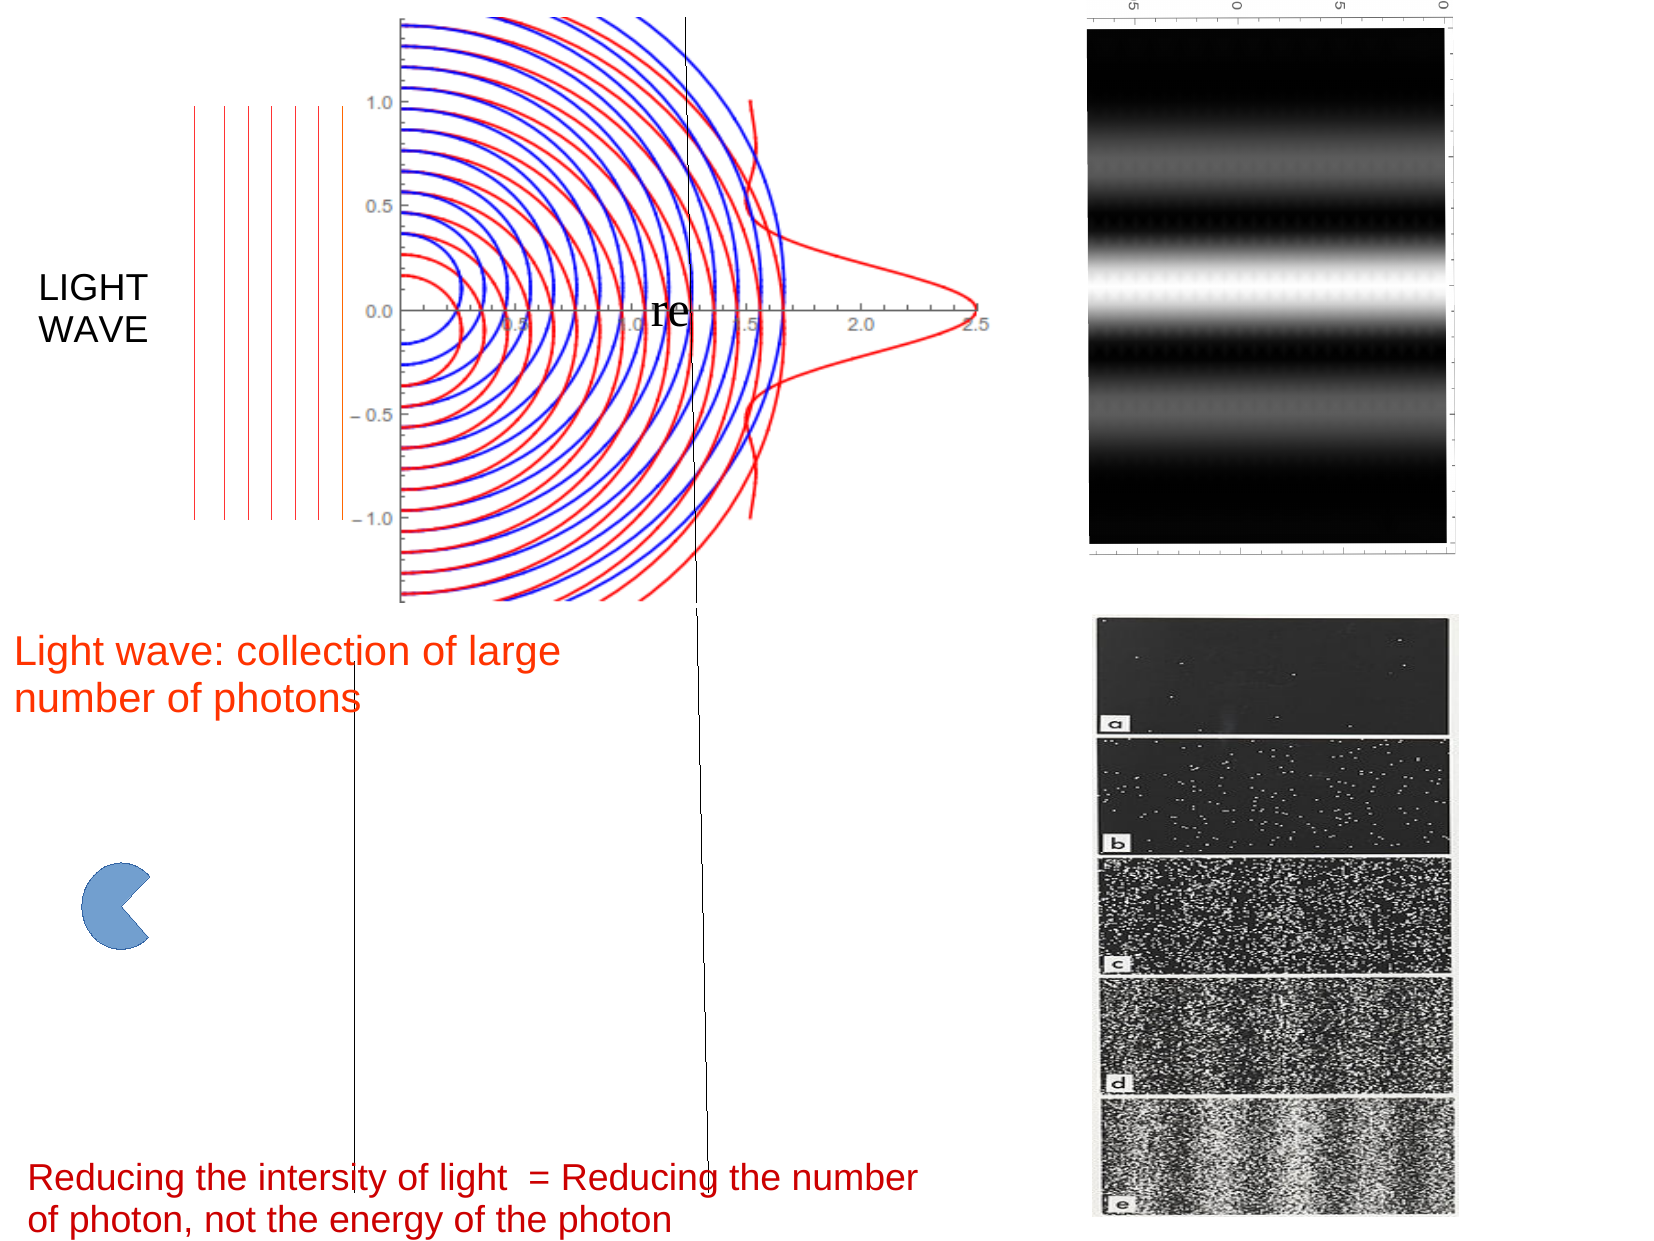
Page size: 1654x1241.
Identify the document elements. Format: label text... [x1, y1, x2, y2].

text_box Reducing the intersity of light = Reducing the number of photon, not the energy of the photon [12, 1149, 1229, 1241]
picture [348, 17, 993, 603]
text_box [81, 862, 150, 950]
picture [1092, 614, 1459, 1217]
chart [1086, 0, 1456, 621]
text_box Light wave: collection of large number of photons [0, 620, 615, 733]
text_box LIGHT WAVE [23, 259, 173, 362]
